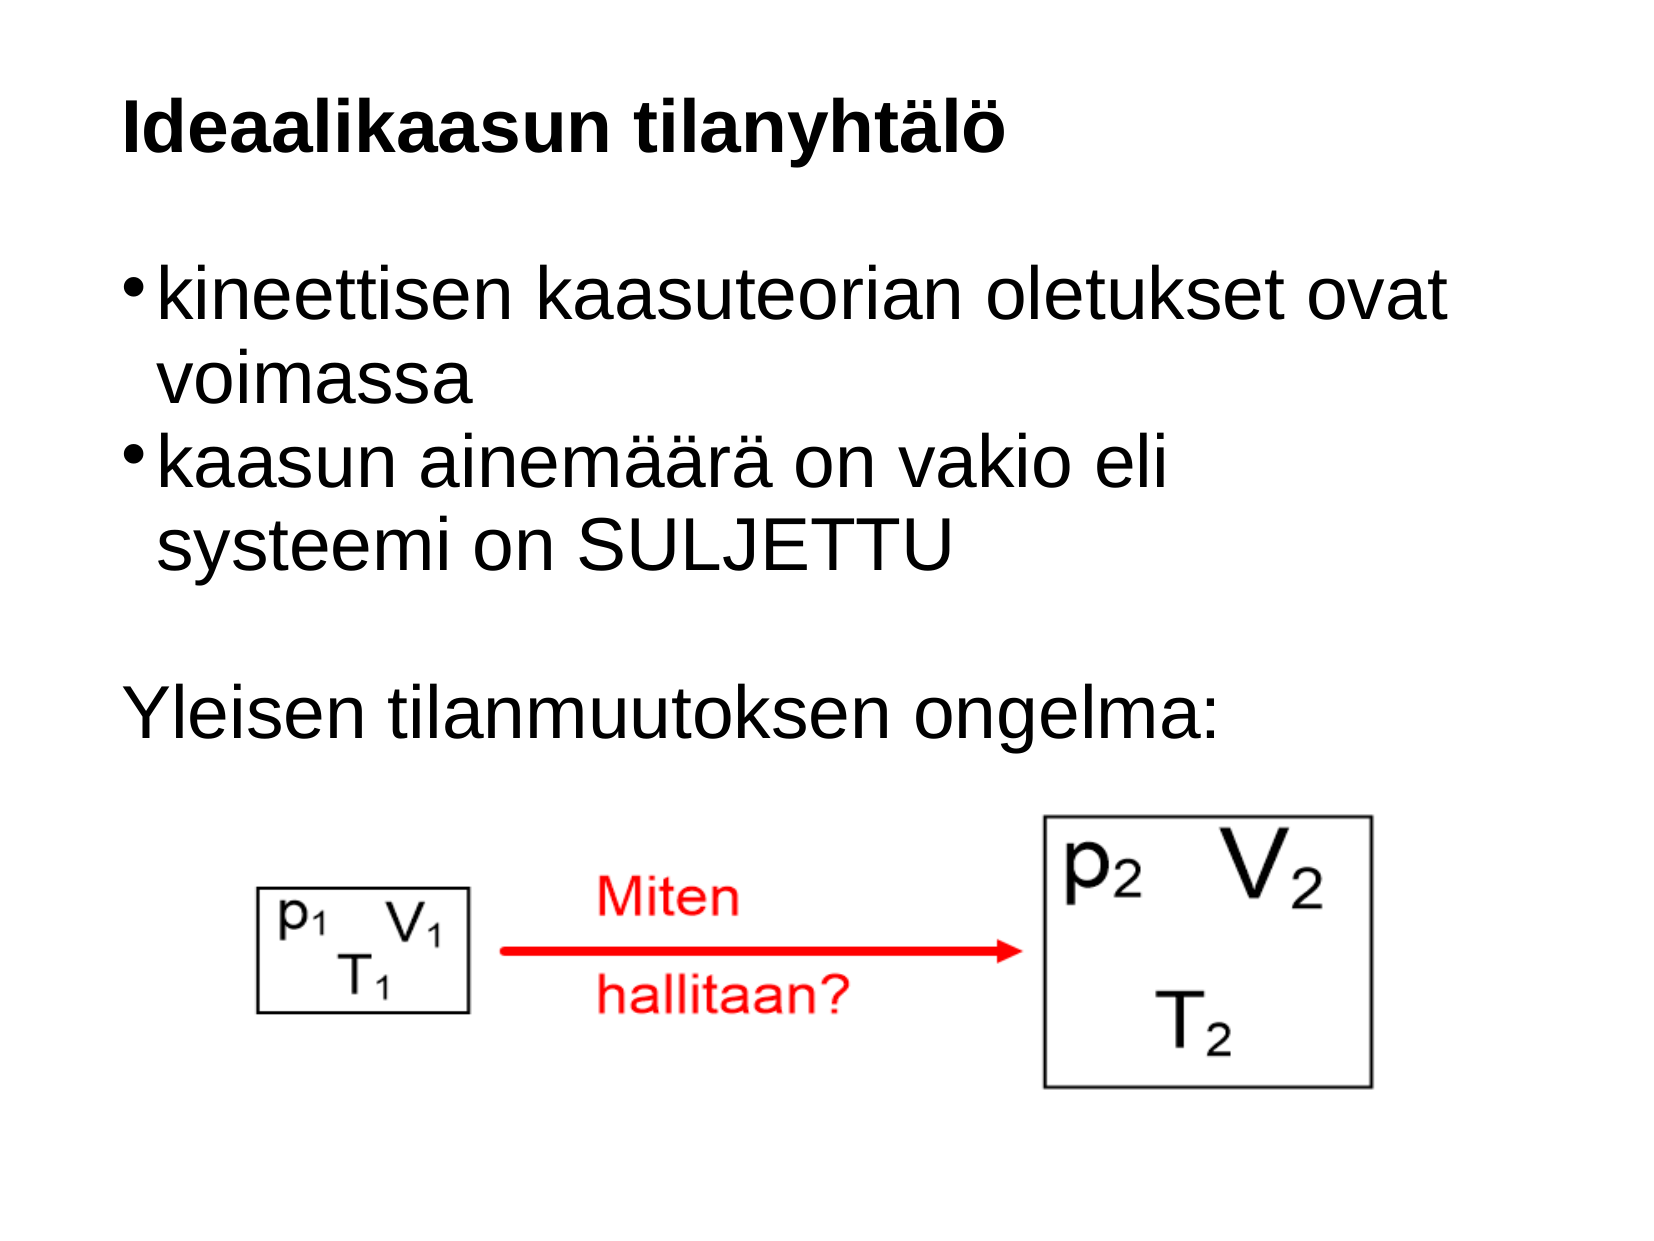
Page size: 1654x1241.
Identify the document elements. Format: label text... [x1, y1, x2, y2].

picture [170, 779, 1406, 1106]
text_box Ideaalikaasun tilanyhtälö kineettisen kaasuteorian oletukset ovat voimassa kaasun ainemäärä on vakio eli systeemi on SULJETTU Yleisen tilanmuutoksen ongelma: [106, 78, 1465, 769]
